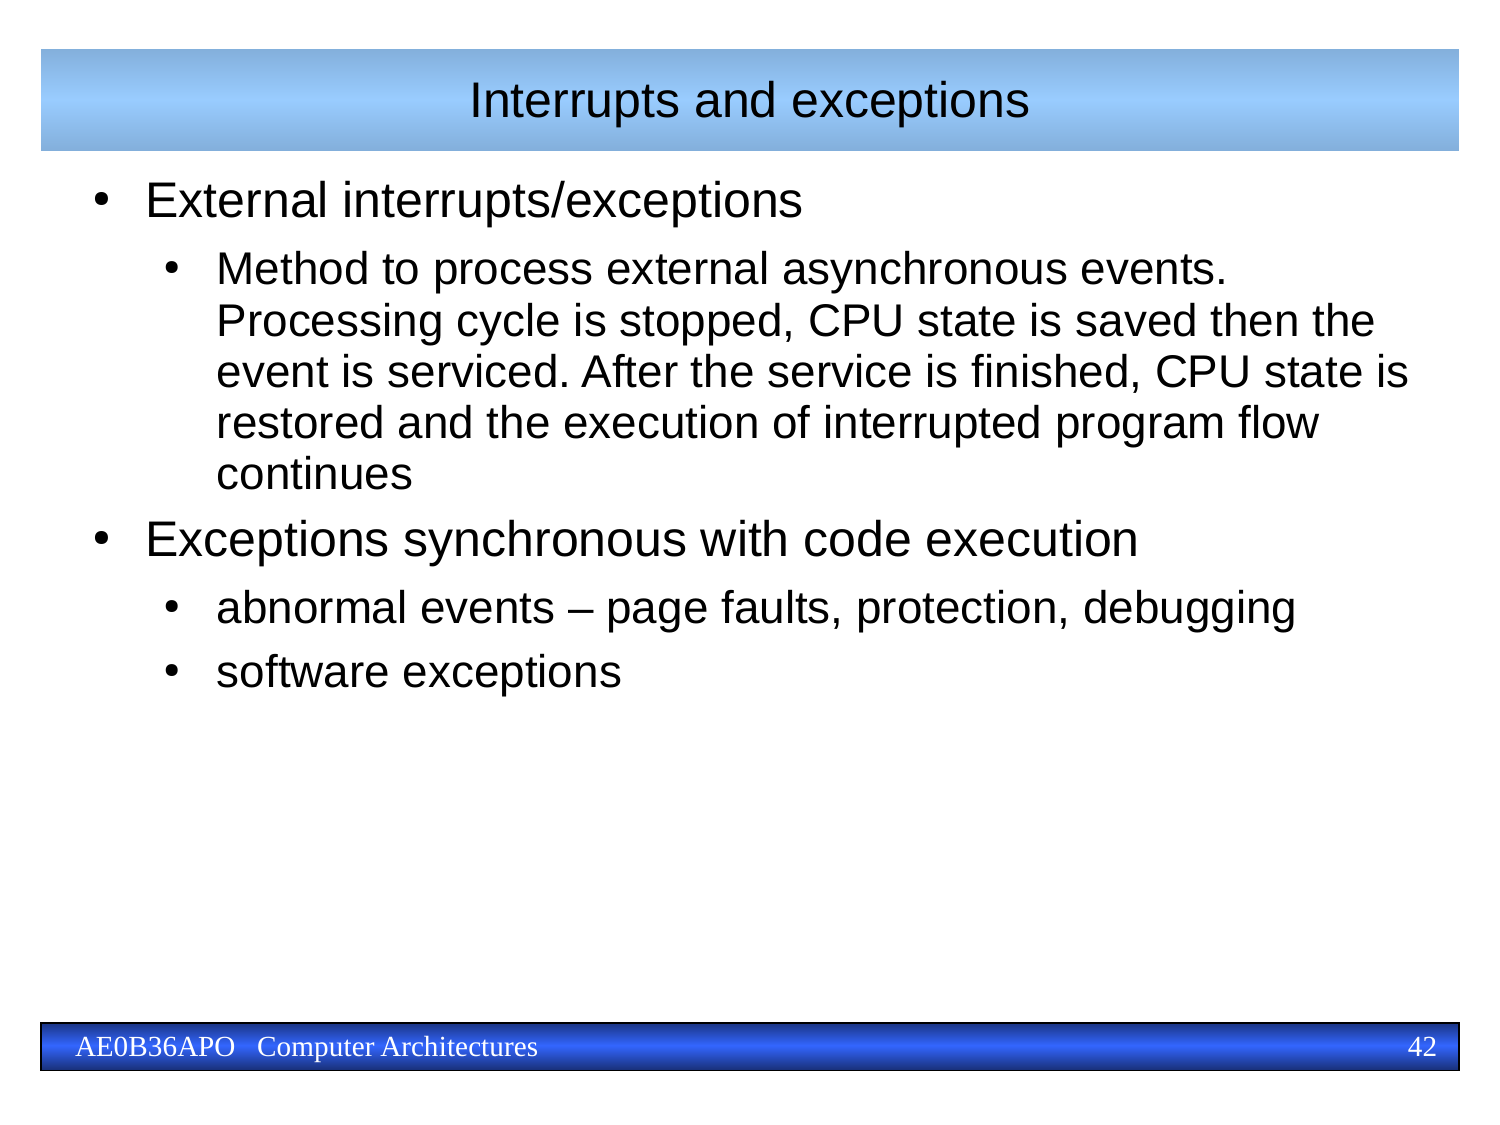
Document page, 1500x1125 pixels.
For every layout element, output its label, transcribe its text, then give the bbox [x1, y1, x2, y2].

title Interrupts and exceptions [41, 49, 1459, 151]
list External interrupts/exceptions Method to process external asynchronous events. Processing cycle is stopped, CPU state is saved then the event is serviced. After the service is finished, CPU state is restored and the execution of interrupted program flow continues Exceptions synchronous with code execution abnormal events – page faults, protection, debugging software exceptions [75, 172, 1426, 916]
